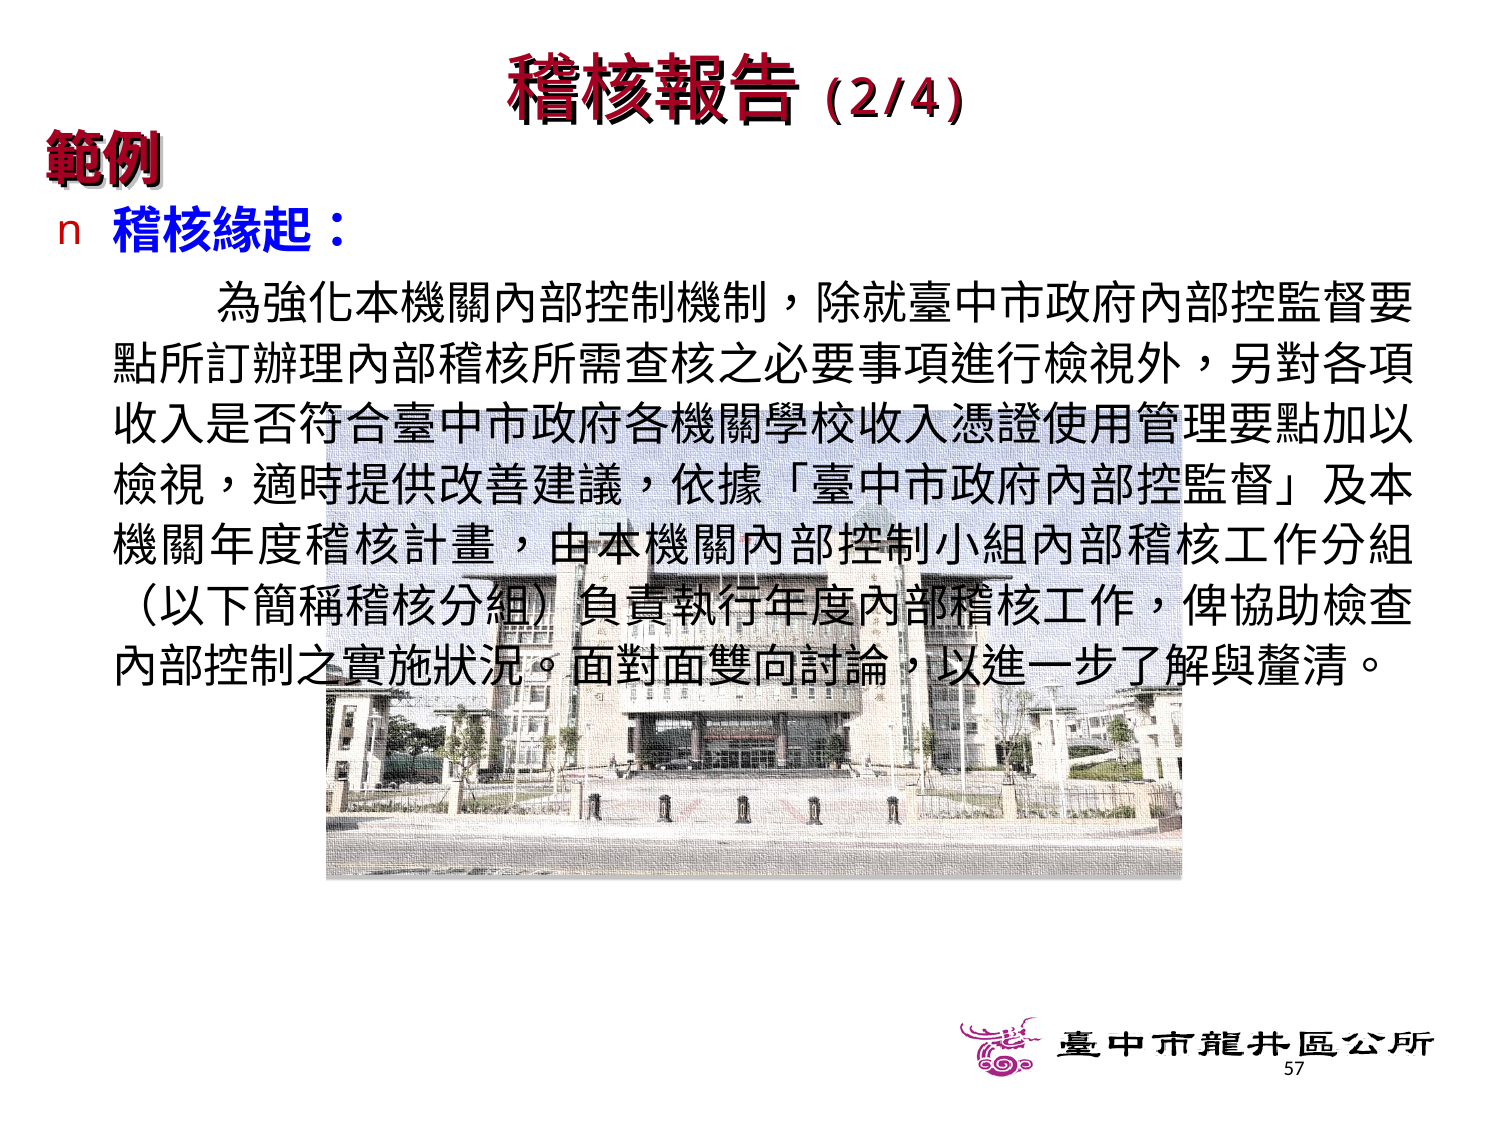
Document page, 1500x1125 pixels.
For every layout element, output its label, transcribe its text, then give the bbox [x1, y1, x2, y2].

title 稽核報告(2/4) [100, 33, 1376, 138]
text_box 57 [1268, 1047, 1500, 1123]
text_box 範例 [29, 114, 176, 199]
text_box 稽核緣起： 為強化本機關內部控制機制，除就臺中市政府內部控監督要點所訂辦理內部稽核所需查核之必要事項進行檢視外，另對各項收入是否符合臺中市政府各機關學校收入憑證使用管理要點加以檢視，適時提供改善建議，依據「臺中市政府內部控監督」及本機關年度稽核計畫，由本機關內部控制小組內部稽核工作分組（以下簡稱稽核分組）負責執行年度內部稽核工作，俾協助檢查內部控制之實施狀況。面對面雙向討論，以進一步了解與釐清。 [41, 185, 1429, 1000]
